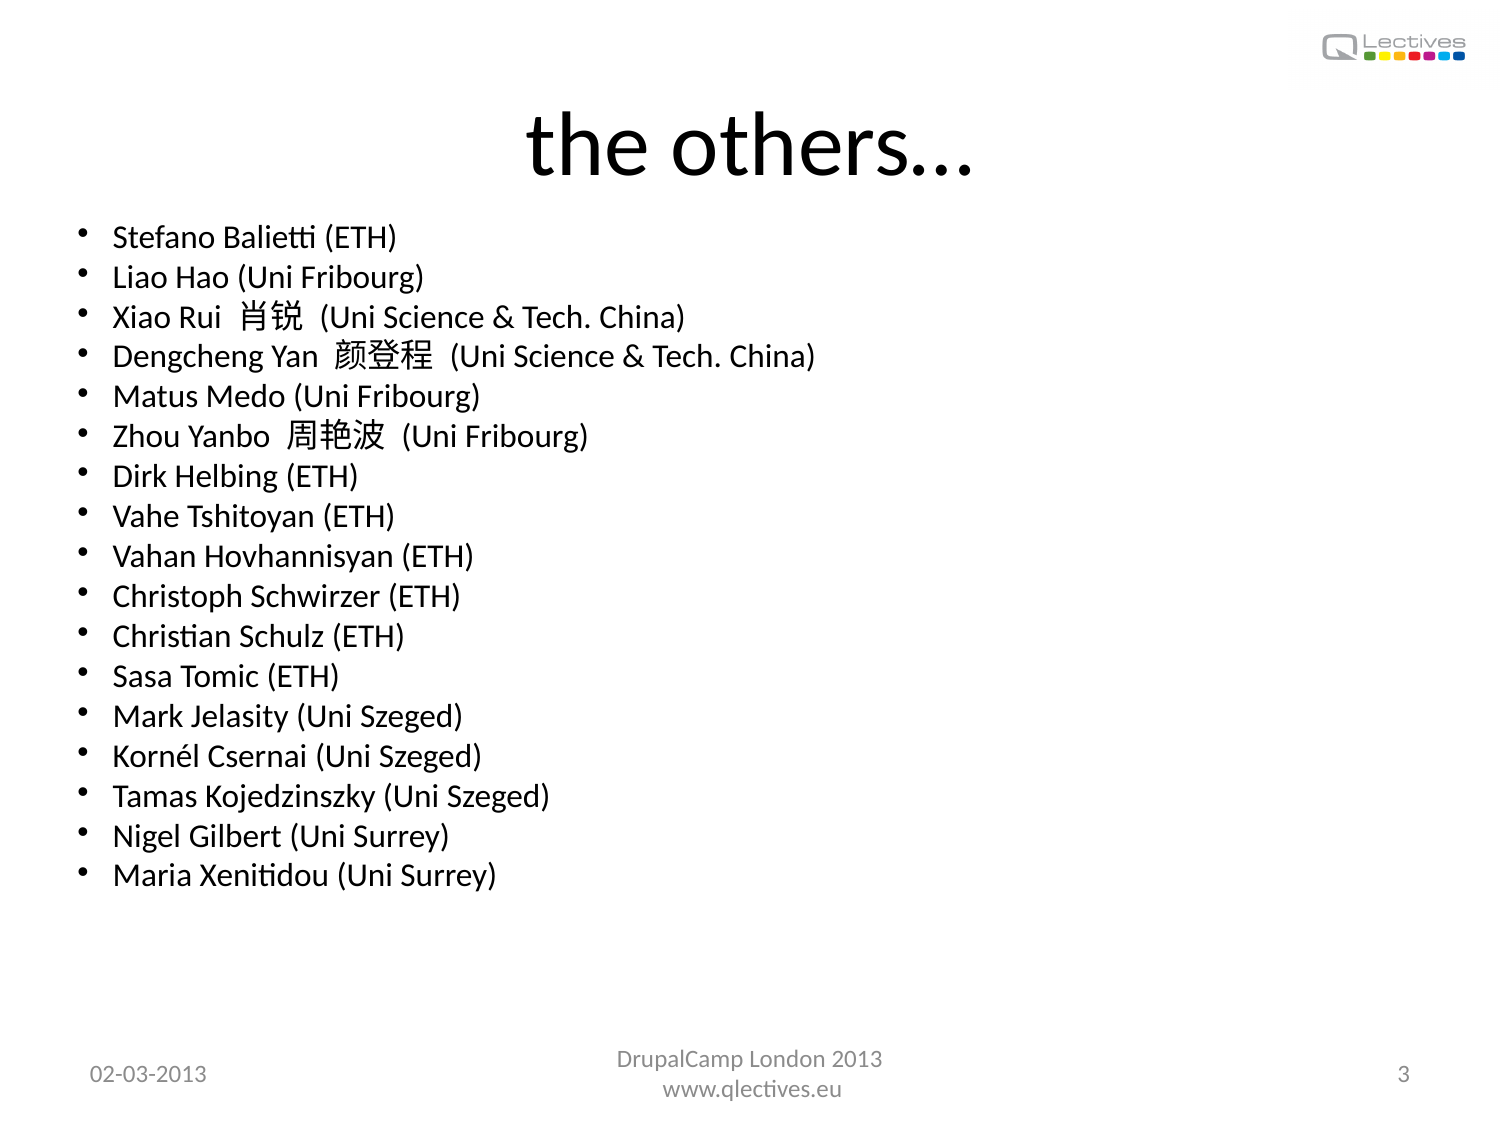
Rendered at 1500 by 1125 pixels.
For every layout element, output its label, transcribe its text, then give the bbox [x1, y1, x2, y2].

text_box the others… [75, 45, 1425, 207]
text_box DrupalCamp London 2013 www.qlectives.eu [512, 1042, 988, 1103]
text_box Stefano Balietti (ETH) Liao Hao (Uni Fribourg) Xiao Rui 肖锐 (Uni Science & Tech. China) Dengcheng Yan 颜登程 (Uni Science & Tech. China) Matus Medo (Uni Fribourg) Zhou Yanbo 周艳波 (Uni Fribourg) Dirk Helbing (ETH) Vahe Tshitoyan (ETH) Vahan Hovhannisyan (ETH) Christoph Schwirzer (ETH) Christian Schulz (ETH) Sasa Tomic (ETH) Mark Jelasity (Uni Szeged) Kornél Csernai (Uni Szeged) Tamas Kojedzinszky (Uni Szeged) Nigel Gilbert (Uni Surrey) Maria Xenitidou (Uni Surrey) [62, 207, 1425, 988]
text_box <number> [1074, 1042, 1425, 1103]
picture [1288, 9, 1500, 90]
text_box 02-03-2013 [74, 1042, 425, 1103]
